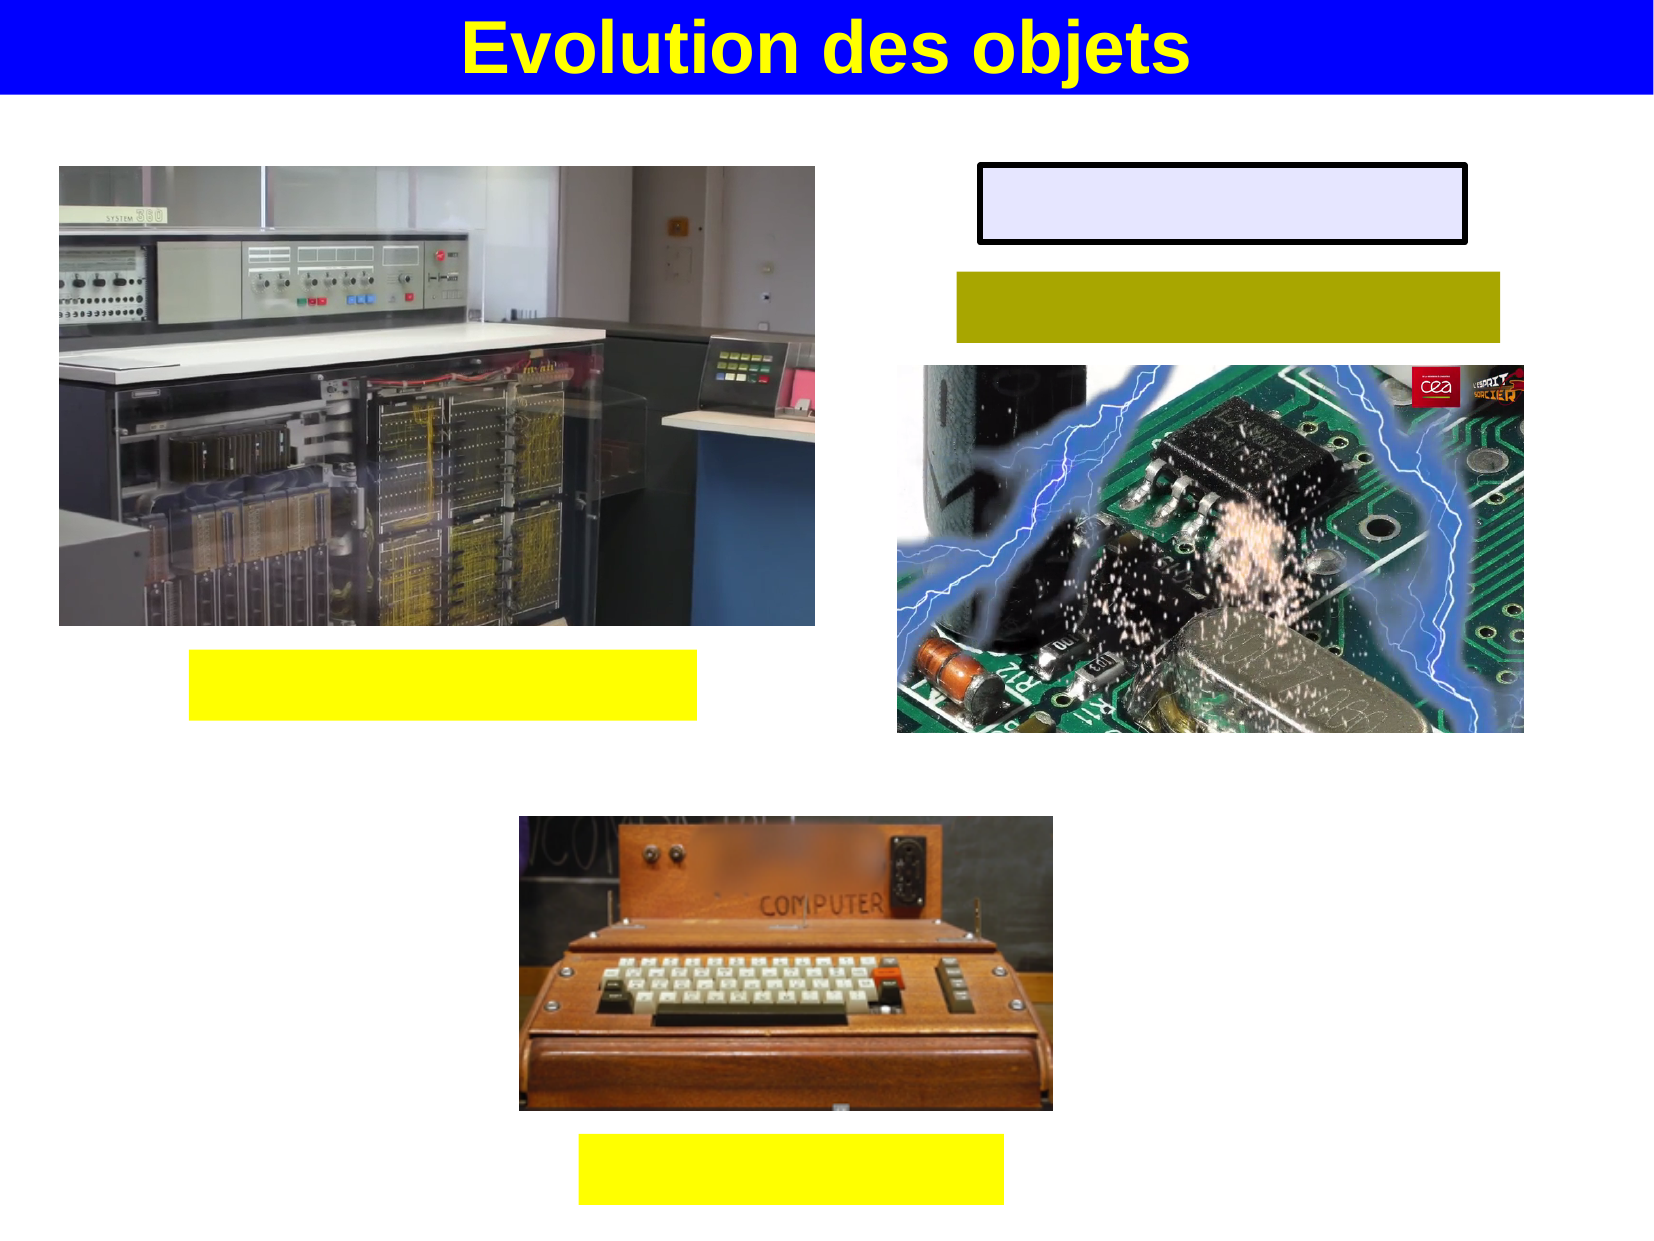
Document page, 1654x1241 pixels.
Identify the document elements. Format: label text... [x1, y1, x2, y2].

text_box [188, 649, 697, 721]
picture [59, 166, 815, 626]
title Evolution des objets [0, 0, 1654, 95]
text_box [956, 271, 1501, 343]
text_box [578, 1133, 1004, 1205]
picture [897, 365, 1524, 733]
text_box [980, 165, 1465, 243]
picture [519, 816, 1053, 1111]
